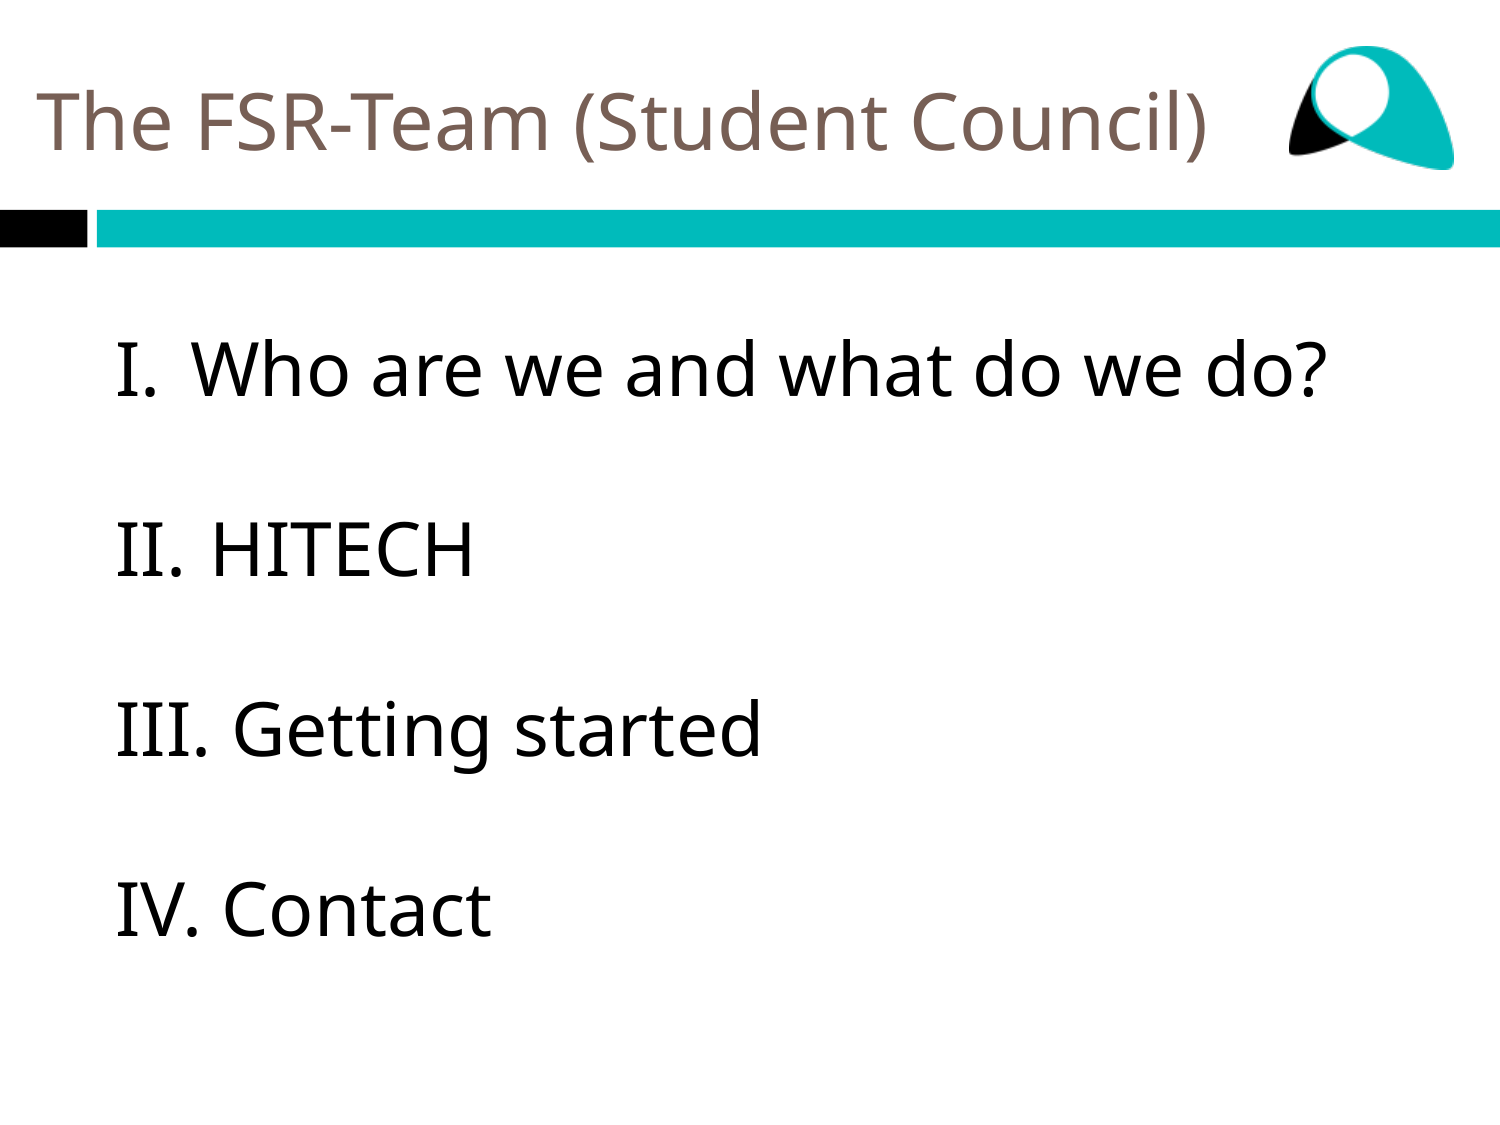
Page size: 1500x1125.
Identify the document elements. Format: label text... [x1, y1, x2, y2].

picture [1395, 46, 1454, 170]
text_box The FSR-Team (Student Council) [21, 37, 1395, 200]
text_box Who are we and what do we do? HITECH Getting started Contact [100, 314, 1438, 941]
